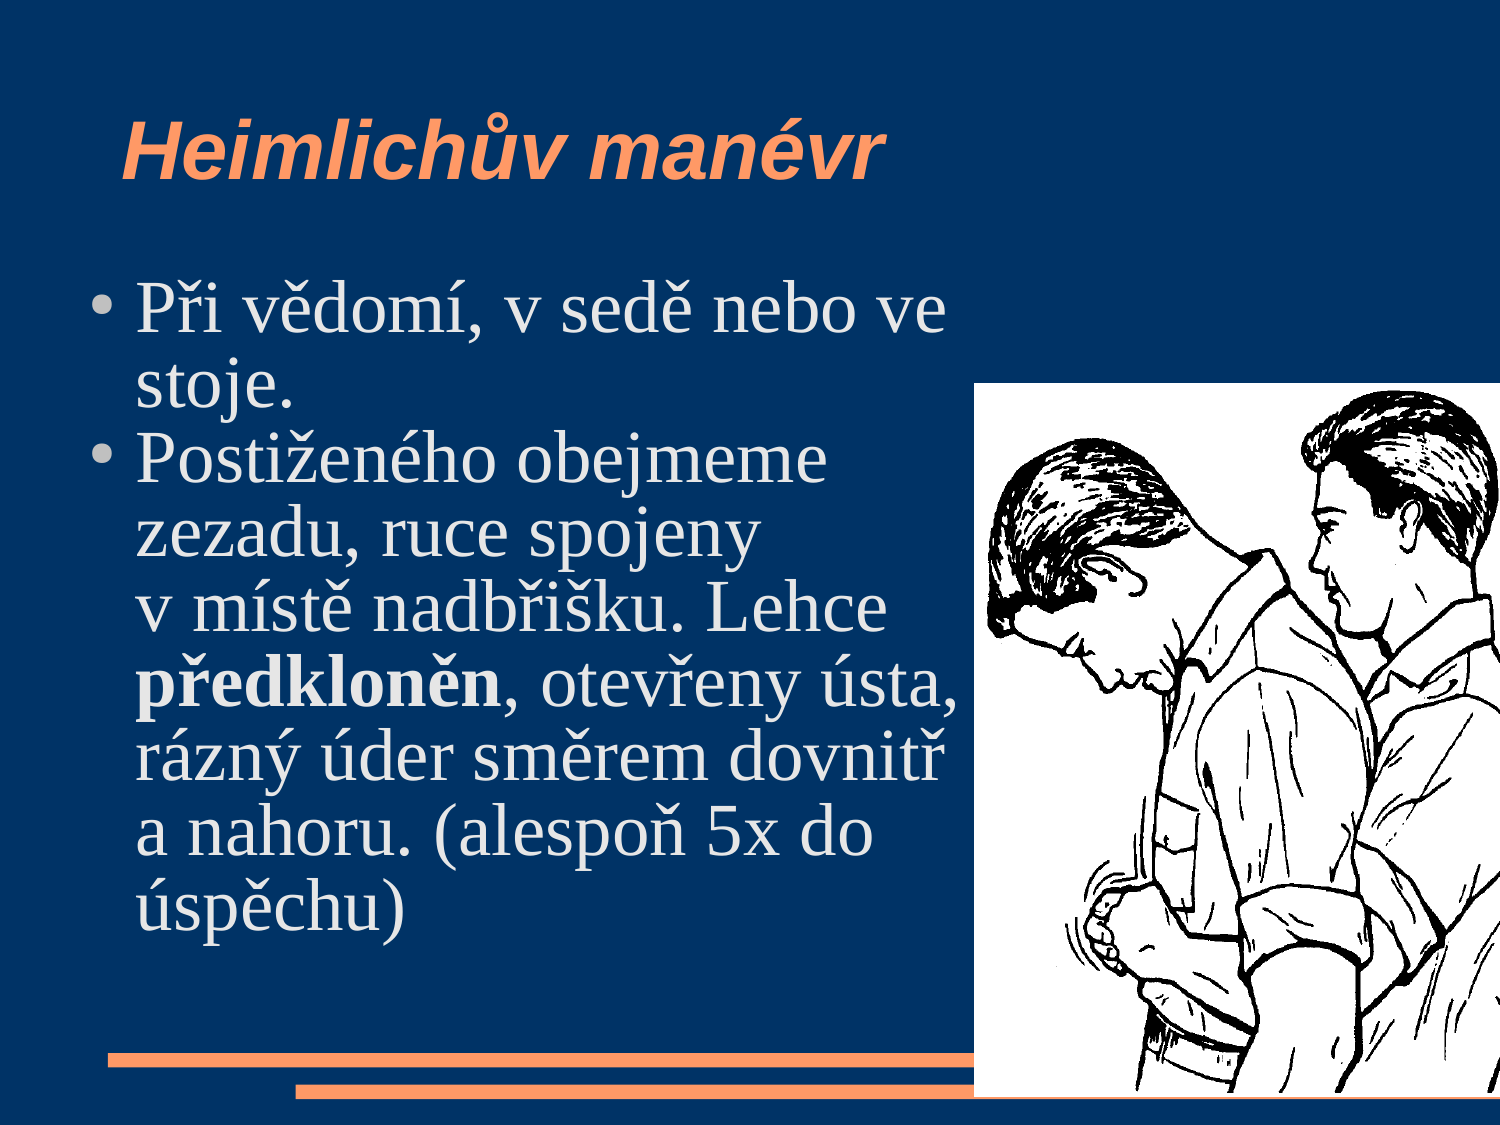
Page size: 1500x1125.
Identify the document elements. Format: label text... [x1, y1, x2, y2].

title Heimlichův manévr [121, 46, 1500, 254]
list Při vědomí, v sedě nebo ve stoje. Postiženého obejmeme zezadu, ruce spojeny v místě nadbřišku. Lehce předkloněn, otevřeny ústa, rázný úder směrem dovnitř a nahoru. (alespoň 5x do úspěchu) [88, 265, 975, 1064]
picture [974, 383, 1500, 1097]
